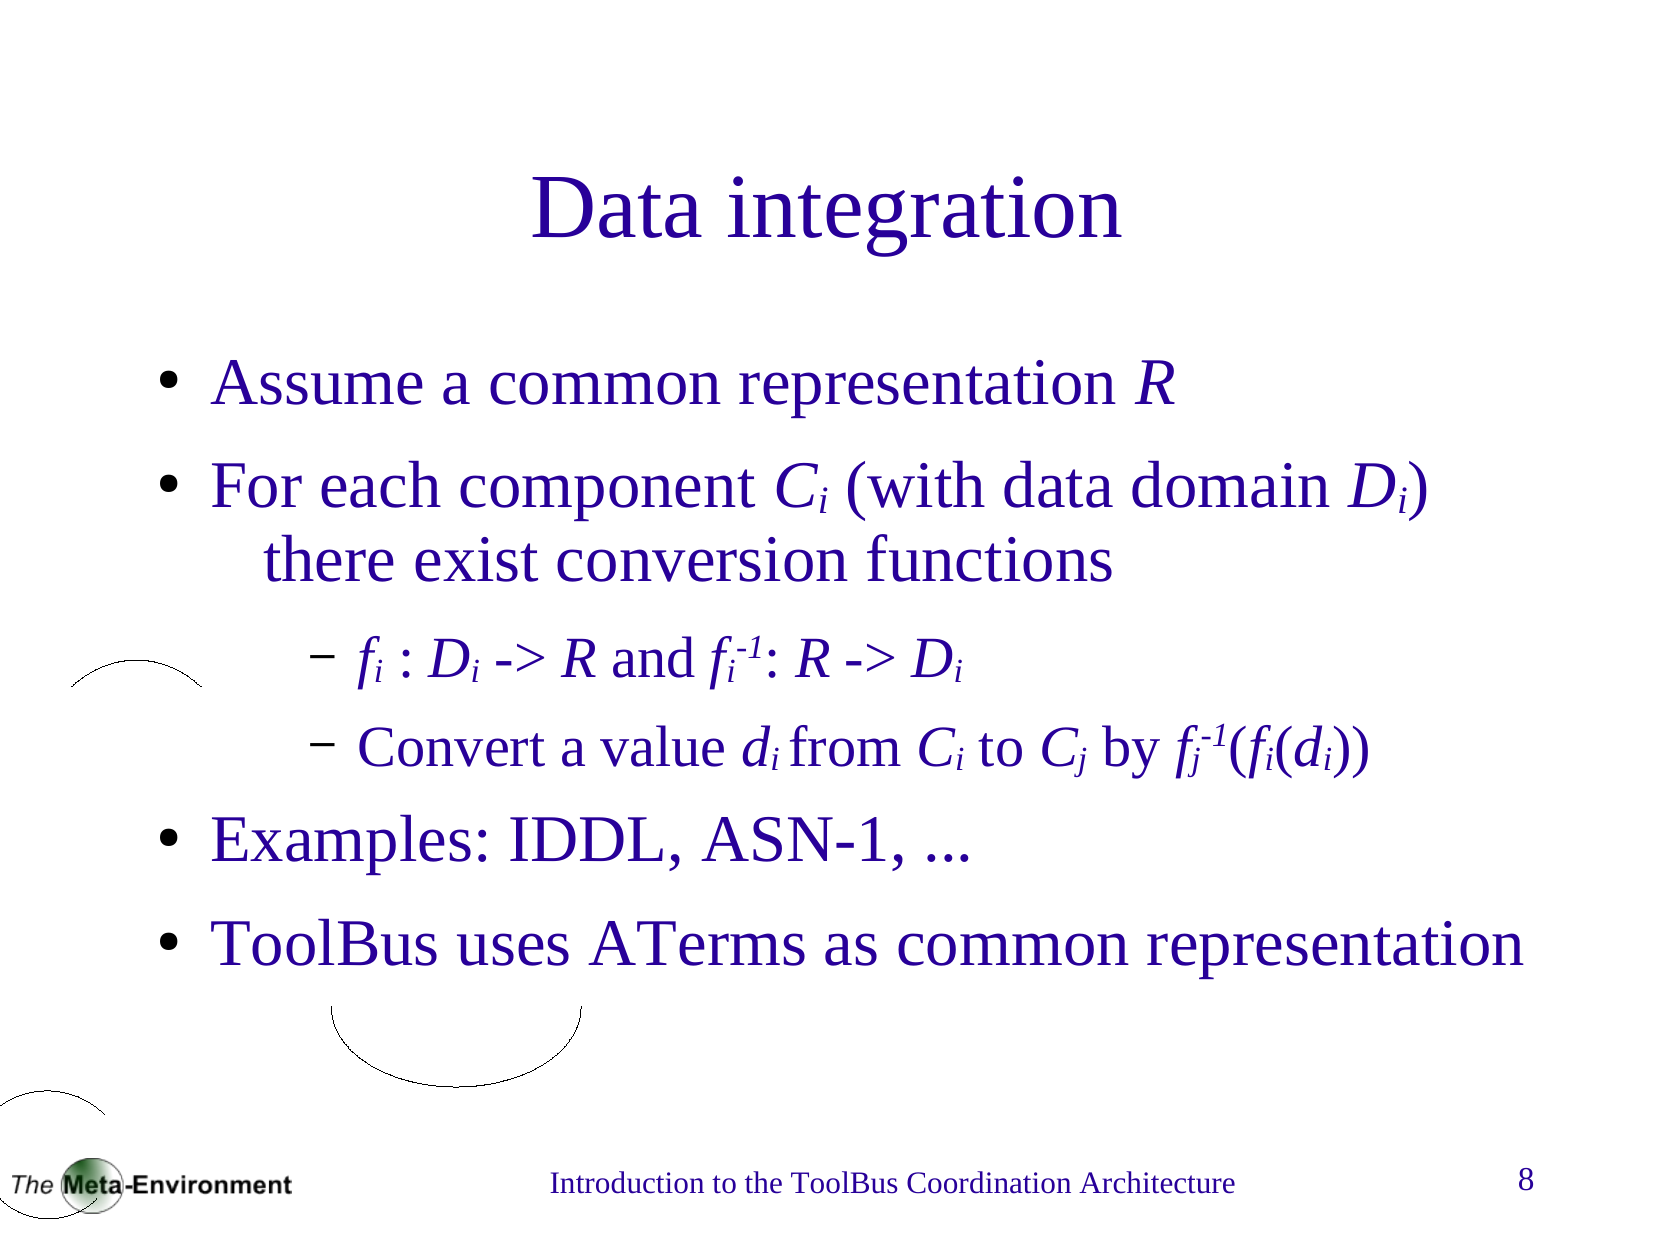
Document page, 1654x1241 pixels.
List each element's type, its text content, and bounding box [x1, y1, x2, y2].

title Data integration [121, 102, 1534, 311]
list Assume a common representation R For each component Ci (with data domain Di) there exist conversion functions fi : Di -> R and fi-1: R -> Di Convert a value di from Ci to Cj by fj-1(fi(di)) Examples: IDDL, ASN-1, ... ToolBus uses ATerms as common representation [121, 344, 1534, 1127]
picture [12, 1158, 292, 1214]
